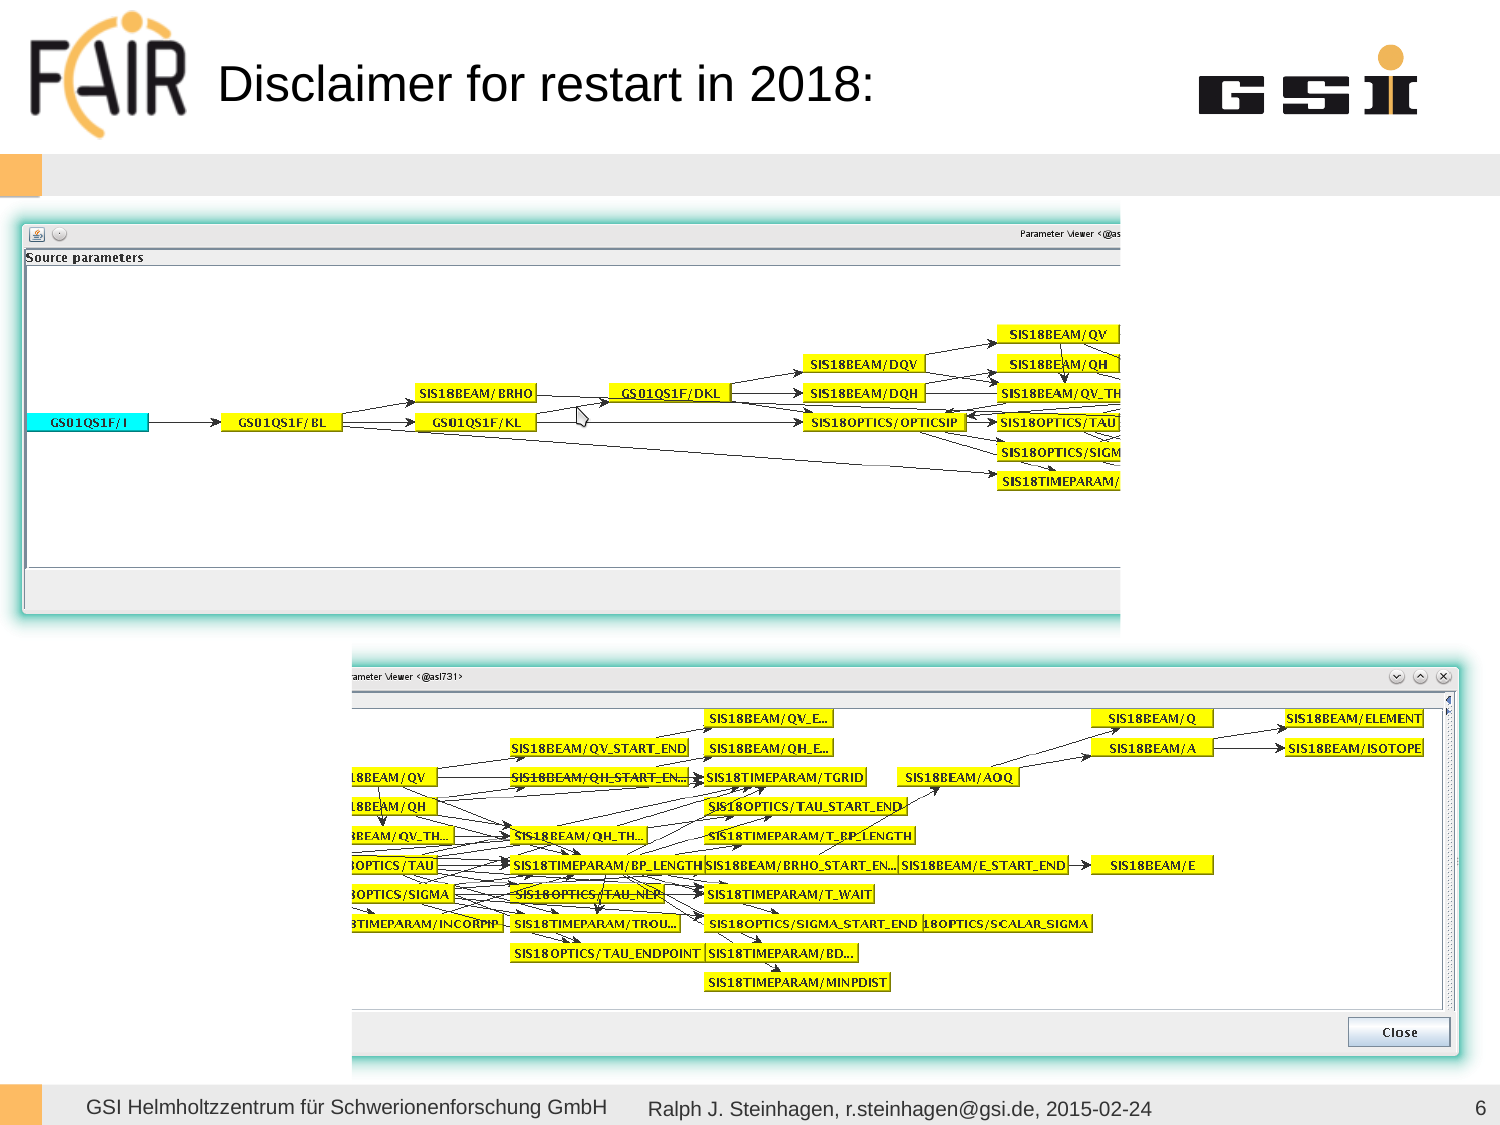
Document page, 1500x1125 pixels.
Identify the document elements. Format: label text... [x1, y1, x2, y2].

title Disclaimer for restart in 2018: [217, 20, 1180, 147]
picture [1197, 42, 1419, 117]
picture [0, 184, 1500, 1096]
picture [30, 9, 187, 141]
